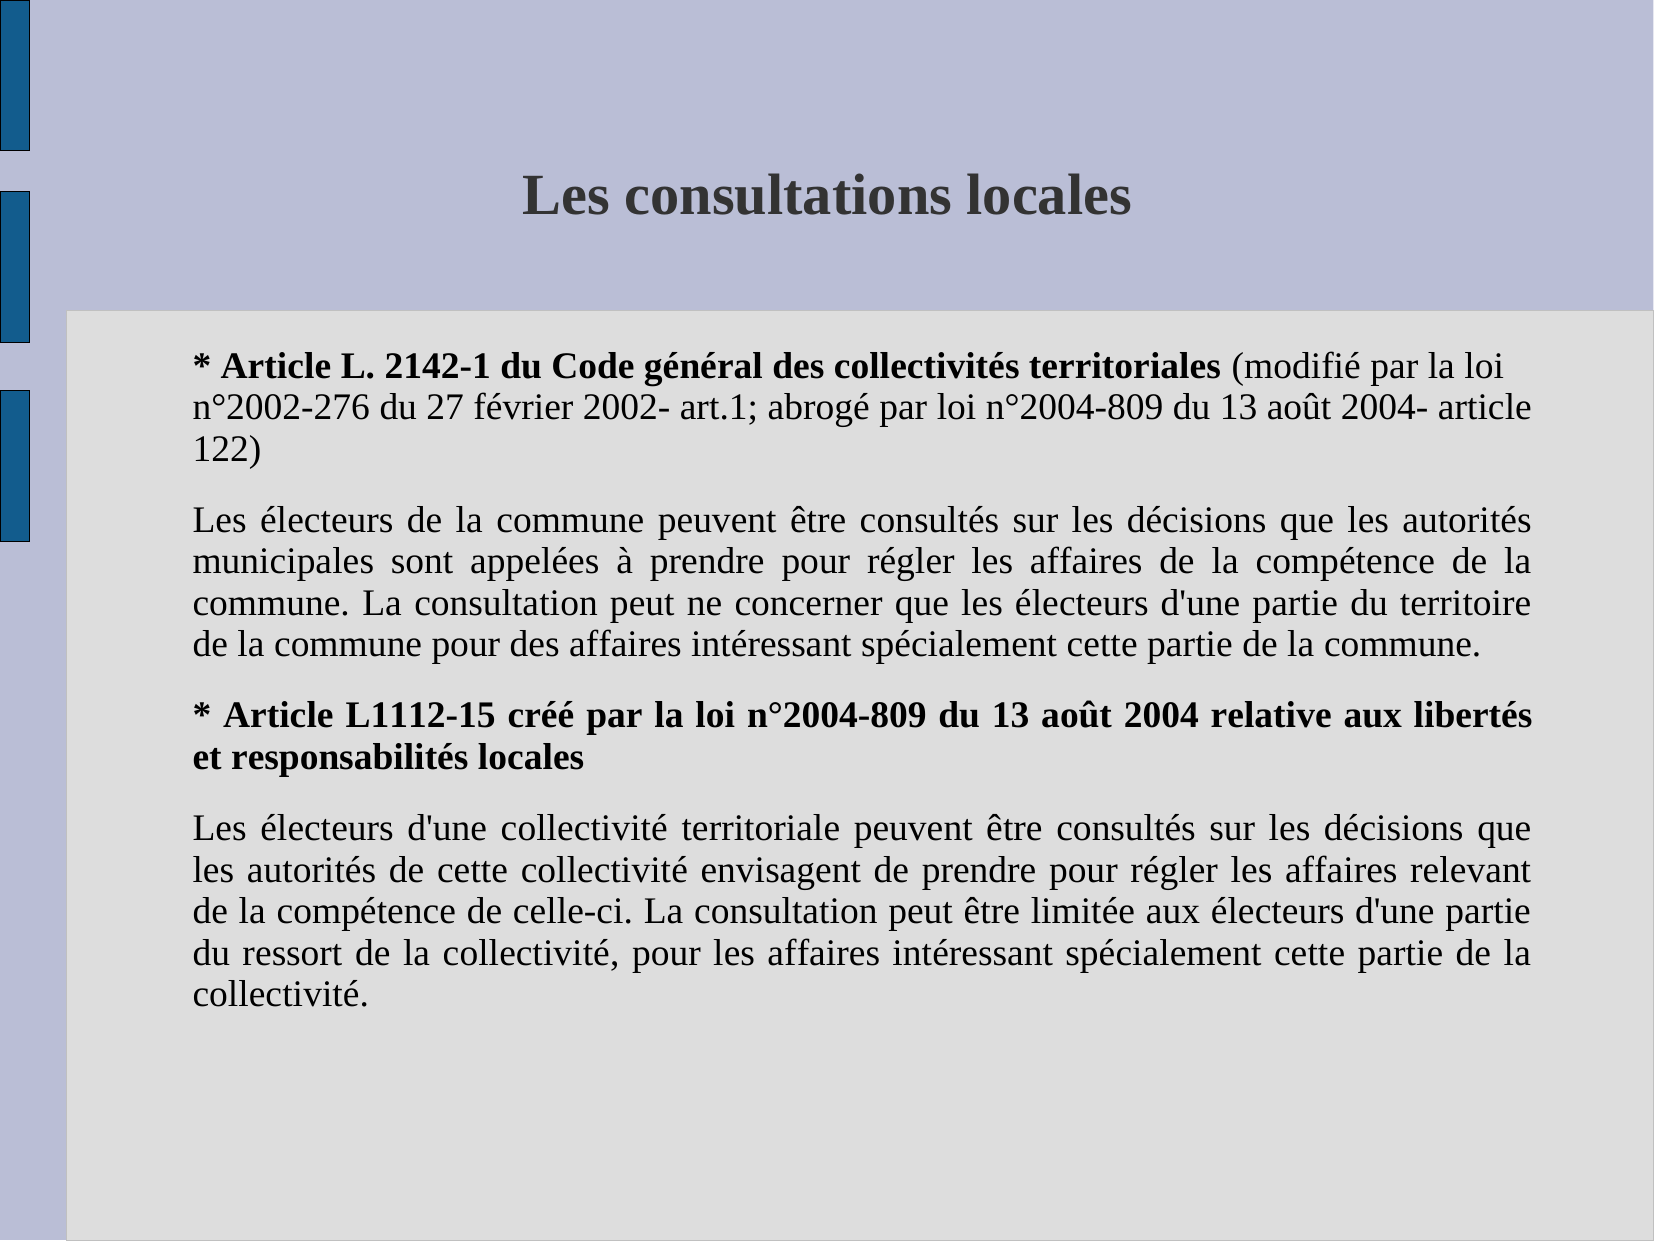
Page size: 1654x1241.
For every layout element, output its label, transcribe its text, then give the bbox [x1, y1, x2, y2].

list * Article L. 2142-1 du Code général des collectivités territoriales (modifié par la loi n°2002-276 du 27 février 2002- art.1; abrogé par loi n°2004-809 du 13 août 2004- article 122) Les électeurs de la commune peuvent être consultés sur les décisions que les autorités municipales sont appelées à prendre pour régler les affaires de la compétence de la commune. La consultation peut ne concerner que les électeurs d'une partie du territoire de la commune pour des affaires intéressant spécialement cette partie de la commune. * Article L1112-15 créé par la loi n°2004-809 du 13 août 2004 relative aux libertés et responsabilités locales Les électeurs d'une collectivité territoriale peuvent être consultés sur les décisions que les autorités de cette collectivité envisagent de prendre pour régler les affaires relevant de la compétence de celle-ci. La consultation peut être limitée aux électeurs d'une partie du ressort de la collectivité, pour les affaires intéressant spécialement cette partie de la collectivité. [121, 344, 1534, 1112]
title Les consultations locales [121, 98, 1534, 291]
